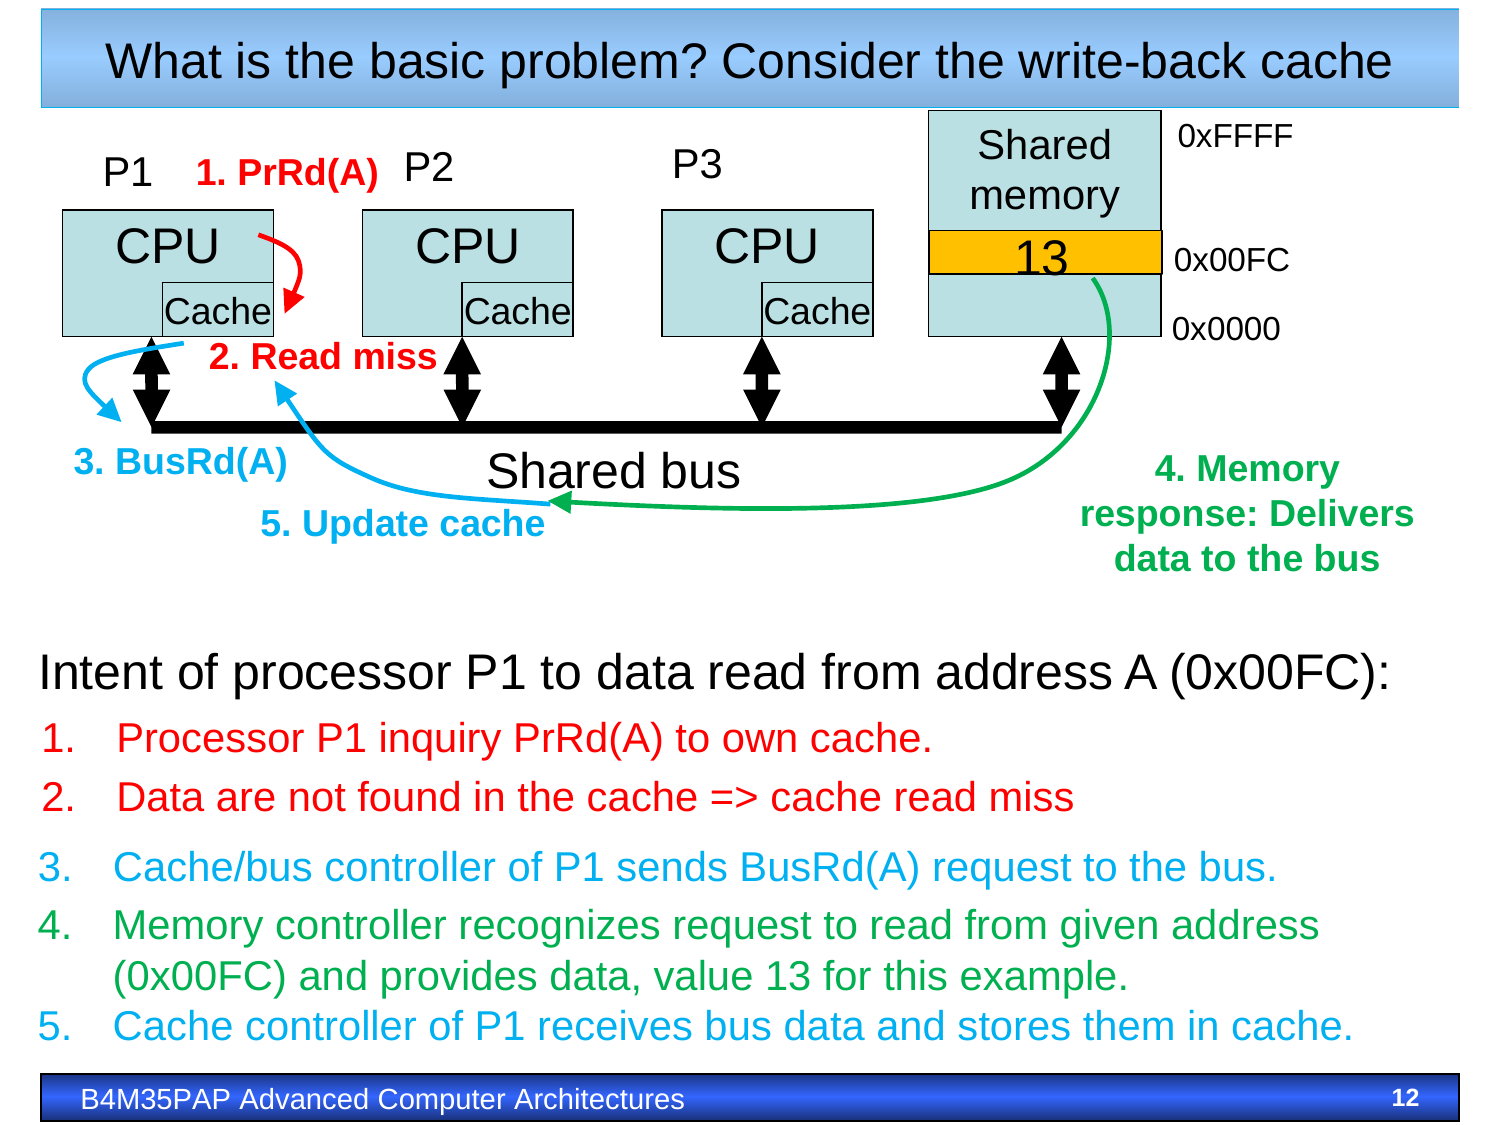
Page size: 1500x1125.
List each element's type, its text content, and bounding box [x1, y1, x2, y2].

text_box Cache/bus controller of P1 sends BusRd(A) request to the bus. [23, 832, 1500, 898]
title What is the basic problem? Consider the write-back cache [41, 8, 1459, 108]
text_box CPU [362, 210, 574, 337]
text_box Cache [761, 282, 873, 337]
text_box 3. BusRd(A) [58, 429, 303, 490]
text_box Memory controller recognizes request to read from given address (0x00FC) and provides data, value 13 for this example. Cache controller of P1 receives bus data and stores them in cache. [22, 890, 1483, 1056]
text_box P3 [656, 129, 738, 195]
text_box Shared memory [928, 274, 1162, 337]
text_box Cache [162, 282, 274, 337]
text_box CPU [662, 210, 873, 337]
text_box Shared bus [471, 431, 757, 506]
text_box 0x00FC [1149, 230, 1306, 286]
text_box 2. Read miss [194, 325, 453, 385]
text_box [928, 230, 985, 274]
text_box CPU [62, 210, 274, 337]
text_box Intent of processor P1 to data read from address A (0x00FC): [23, 632, 1500, 732]
text_box 0xFFFF [1153, 108, 1309, 162]
text_box 0x0000 [1147, 300, 1296, 355]
list Processor P1 inquiry PrRd(A) to own cache. Data are not found in the cache => cache read miss [26, 732, 1500, 829]
text_box 1. PrRd(A) [181, 140, 394, 201]
text_box Cache [462, 282, 574, 337]
text_box P2 [388, 132, 470, 198]
text_box 13 [985, 217, 1085, 293]
text_box P1 [86, 137, 170, 203]
text_box 5. Update cache [218, 491, 588, 551]
text_box Shared memory [928, 110, 1162, 230]
text_box [1085, 230, 1149, 274]
text_box 4. Memory response: Delivers data to the bus [1062, 436, 1432, 587]
